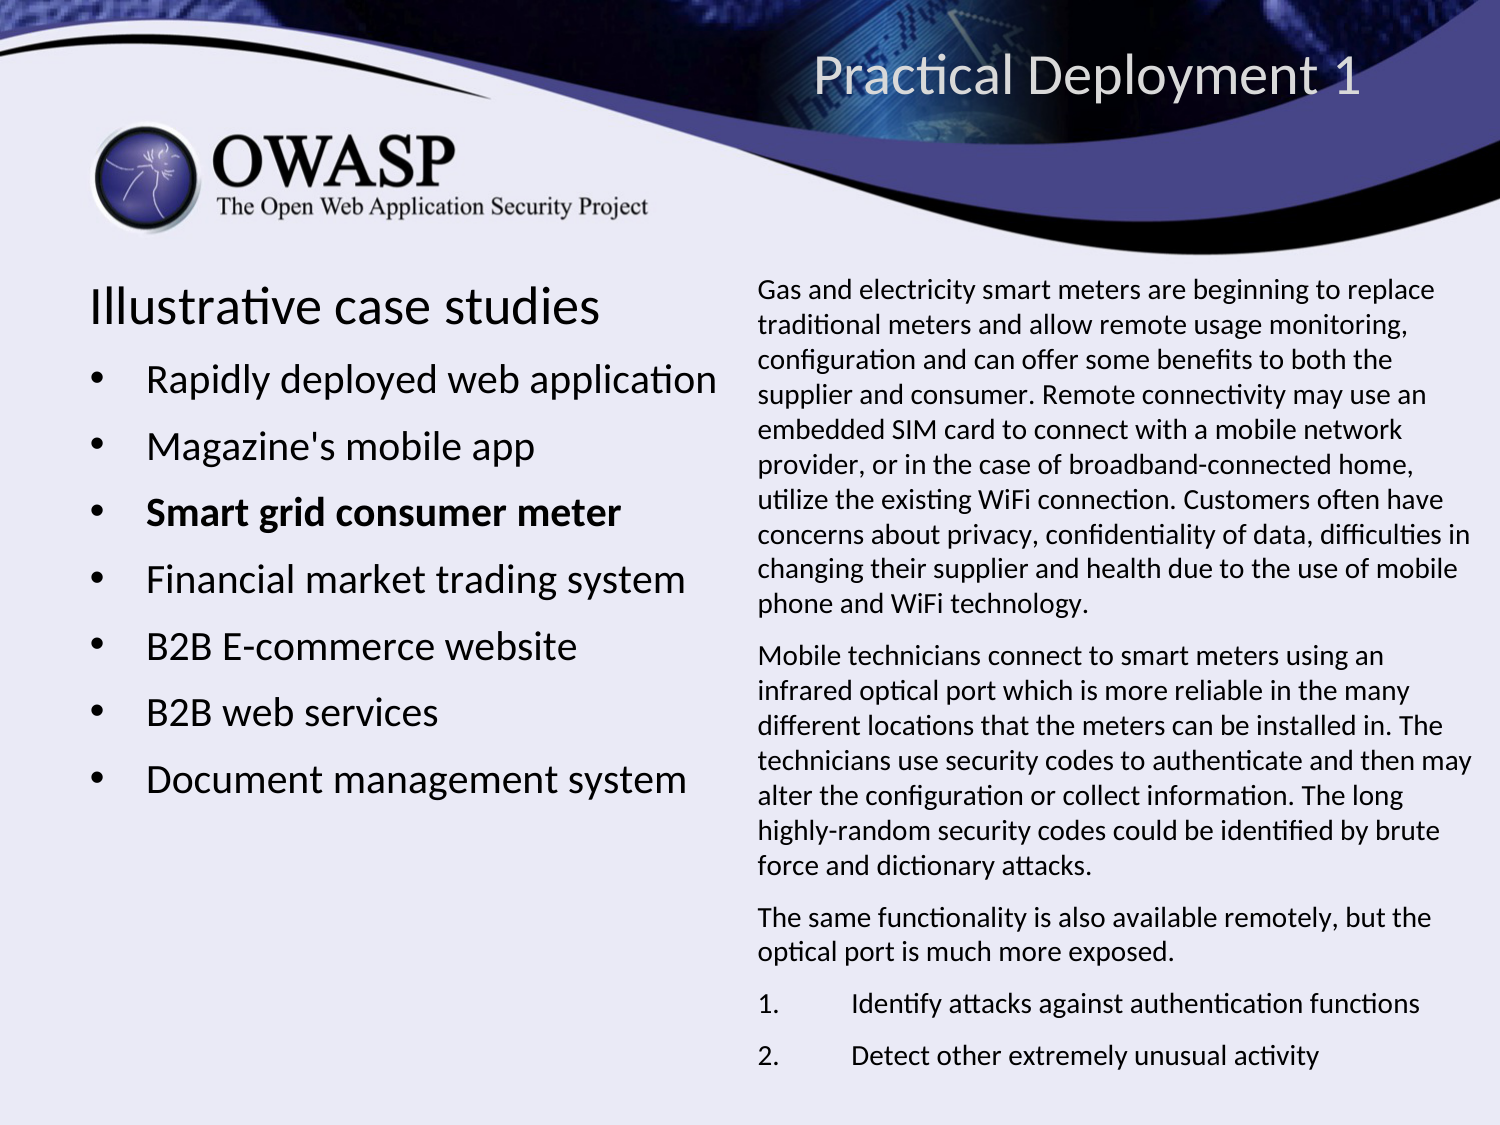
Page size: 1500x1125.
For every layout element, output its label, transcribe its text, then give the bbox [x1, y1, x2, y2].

list Gas and electricity smart meters are beginning to replace traditional meters and allow remote usage monitoring, configuration and can offer some benefits to both the supplier and consumer. Remote connectivity may use an embedded SIM card to connect with a mobile network provider, or in the case of broadband-connected home, utilize the existing WiFi connection. Customers often have concerns about privacy, confidentiality of data, difficulties in changing their supplier and health due to the use of mobile phone and WiFi technology. Mobile technicians connect to smart meters using an infrared optical port which is more reliable in the many different locations that the meters can be installed in. The technicians use security codes to authenticate and then may alter the configuration or collect information. The long highly-random security codes could be identified by brute force and dictionary attacks. The same functionality is also available remotely, but the optical port is much more exposed. 1. Identify attacks against authentication functions 2. Detect other extremely unusual activity [742, 262, 1497, 1018]
title Practical Deployment 1 [699, 0, 1476, 149]
list Illustrative case studies Rapidly deployed web application Magazine's mobile app Smart grid consumer meter Financial market trading system B2B E-commerce website B2B web services Document management system [75, 262, 734, 1018]
picture [0, 0, 1500, 1125]
